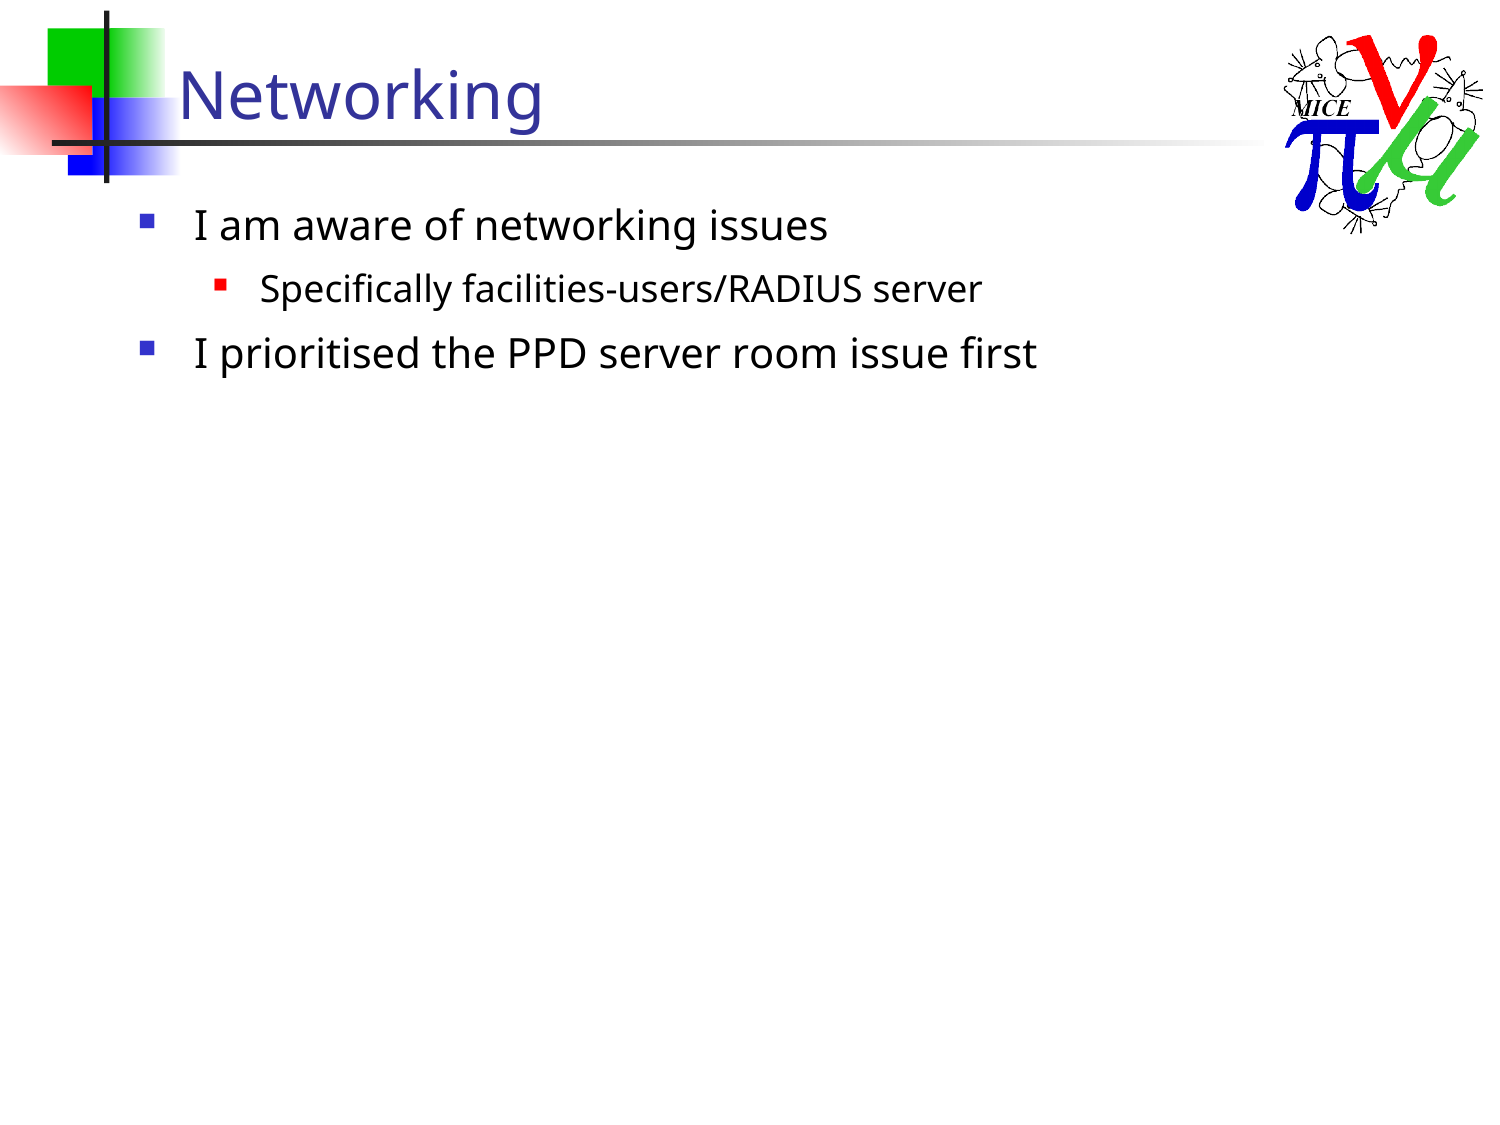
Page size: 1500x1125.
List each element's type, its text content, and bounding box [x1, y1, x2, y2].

title Networking [162, 0, 1441, 188]
list I am aware of networking issues Specifically facilities-users/RADIUS server I prioritised the PPD server room issue first [123, 188, 1399, 576]
picture [1399, 5, 1500, 251]
